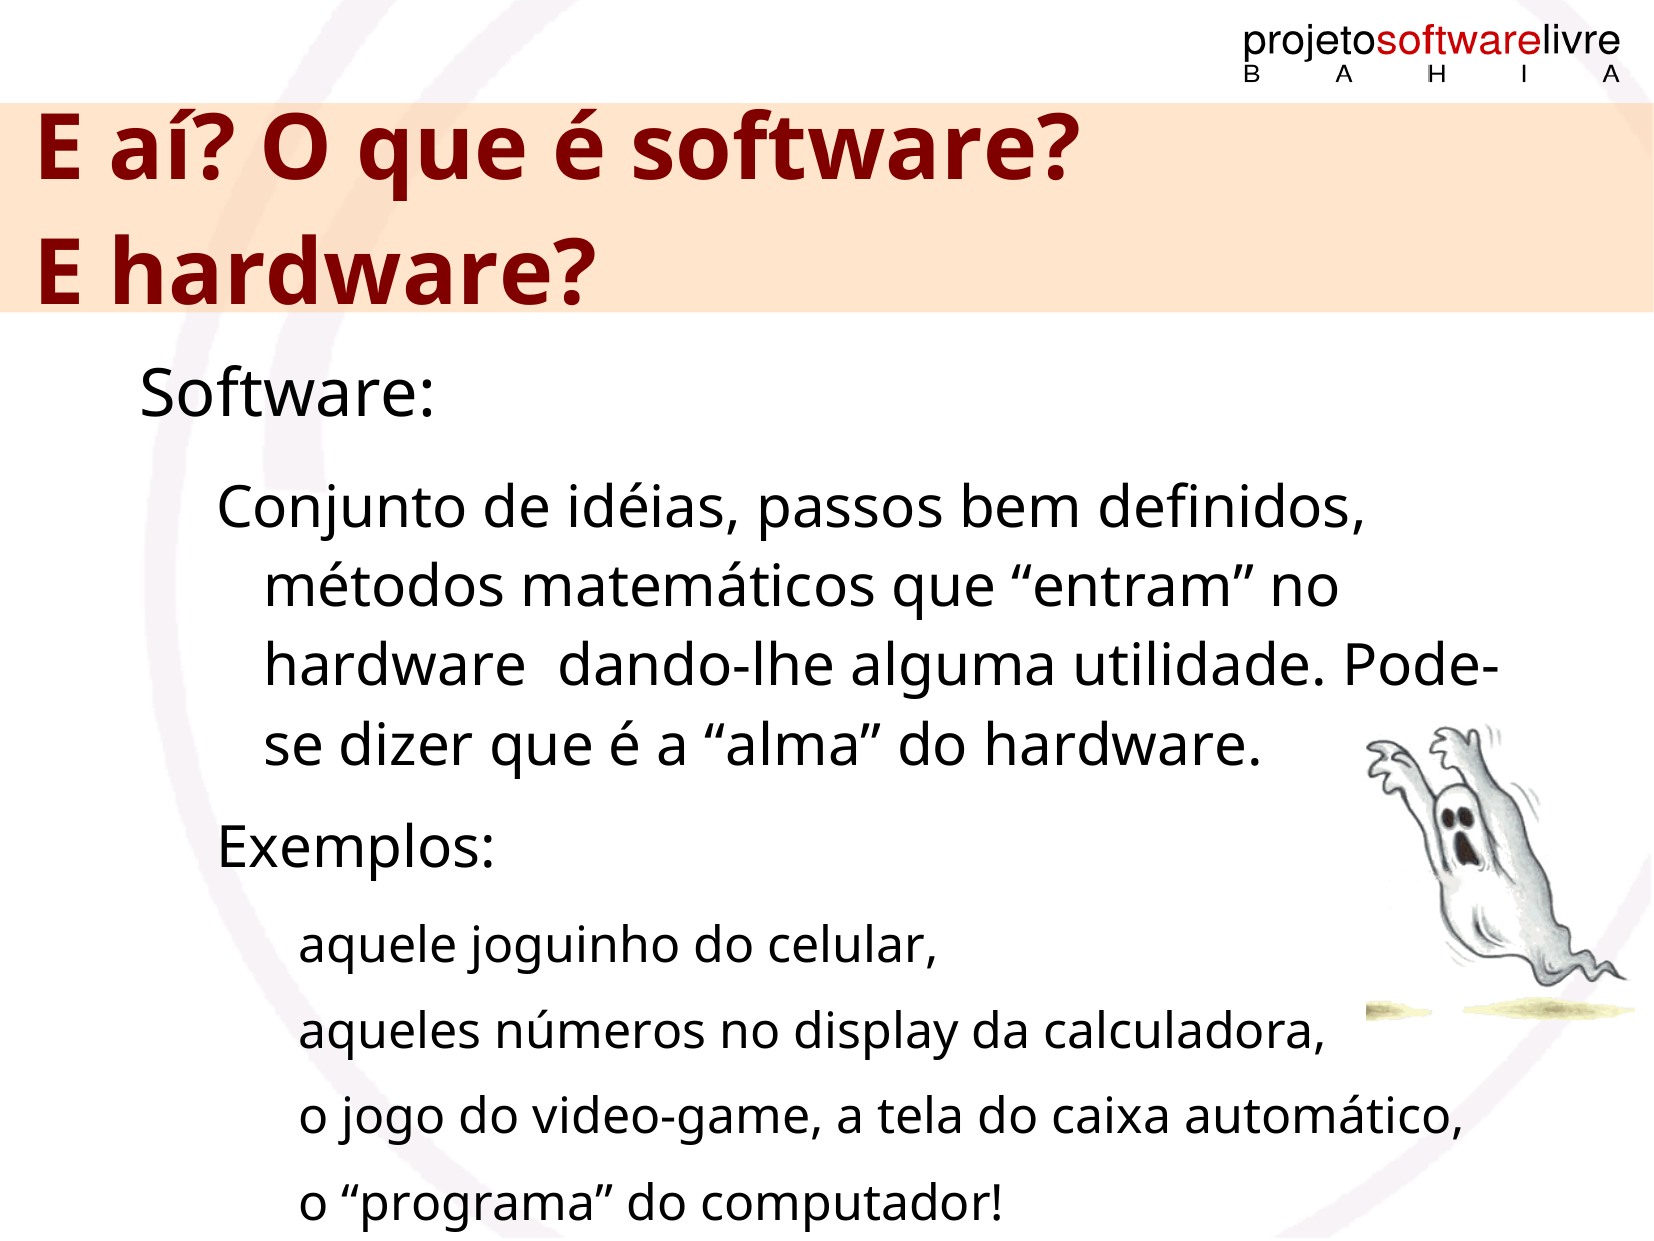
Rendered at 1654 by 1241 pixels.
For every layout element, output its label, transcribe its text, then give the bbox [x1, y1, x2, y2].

picture [0, 313, 1654, 1241]
title E aí? O que é software? E hardware? [33, 88, 1633, 325]
list Software: Conjunto de idéias, passos bem definidos, métodos matemáticos que “entram” no hardware dando-lhe alguma utilidade. Pode-se dizer que é a “alma” do hardware. Exemplos: aquele joguinho do celular, aqueles números no display da calculadora, o jogo do video-game, a tela do caixa automático, o “programa” do computador! [121, 344, 1534, 1183]
picture [0, 0, 1654, 103]
